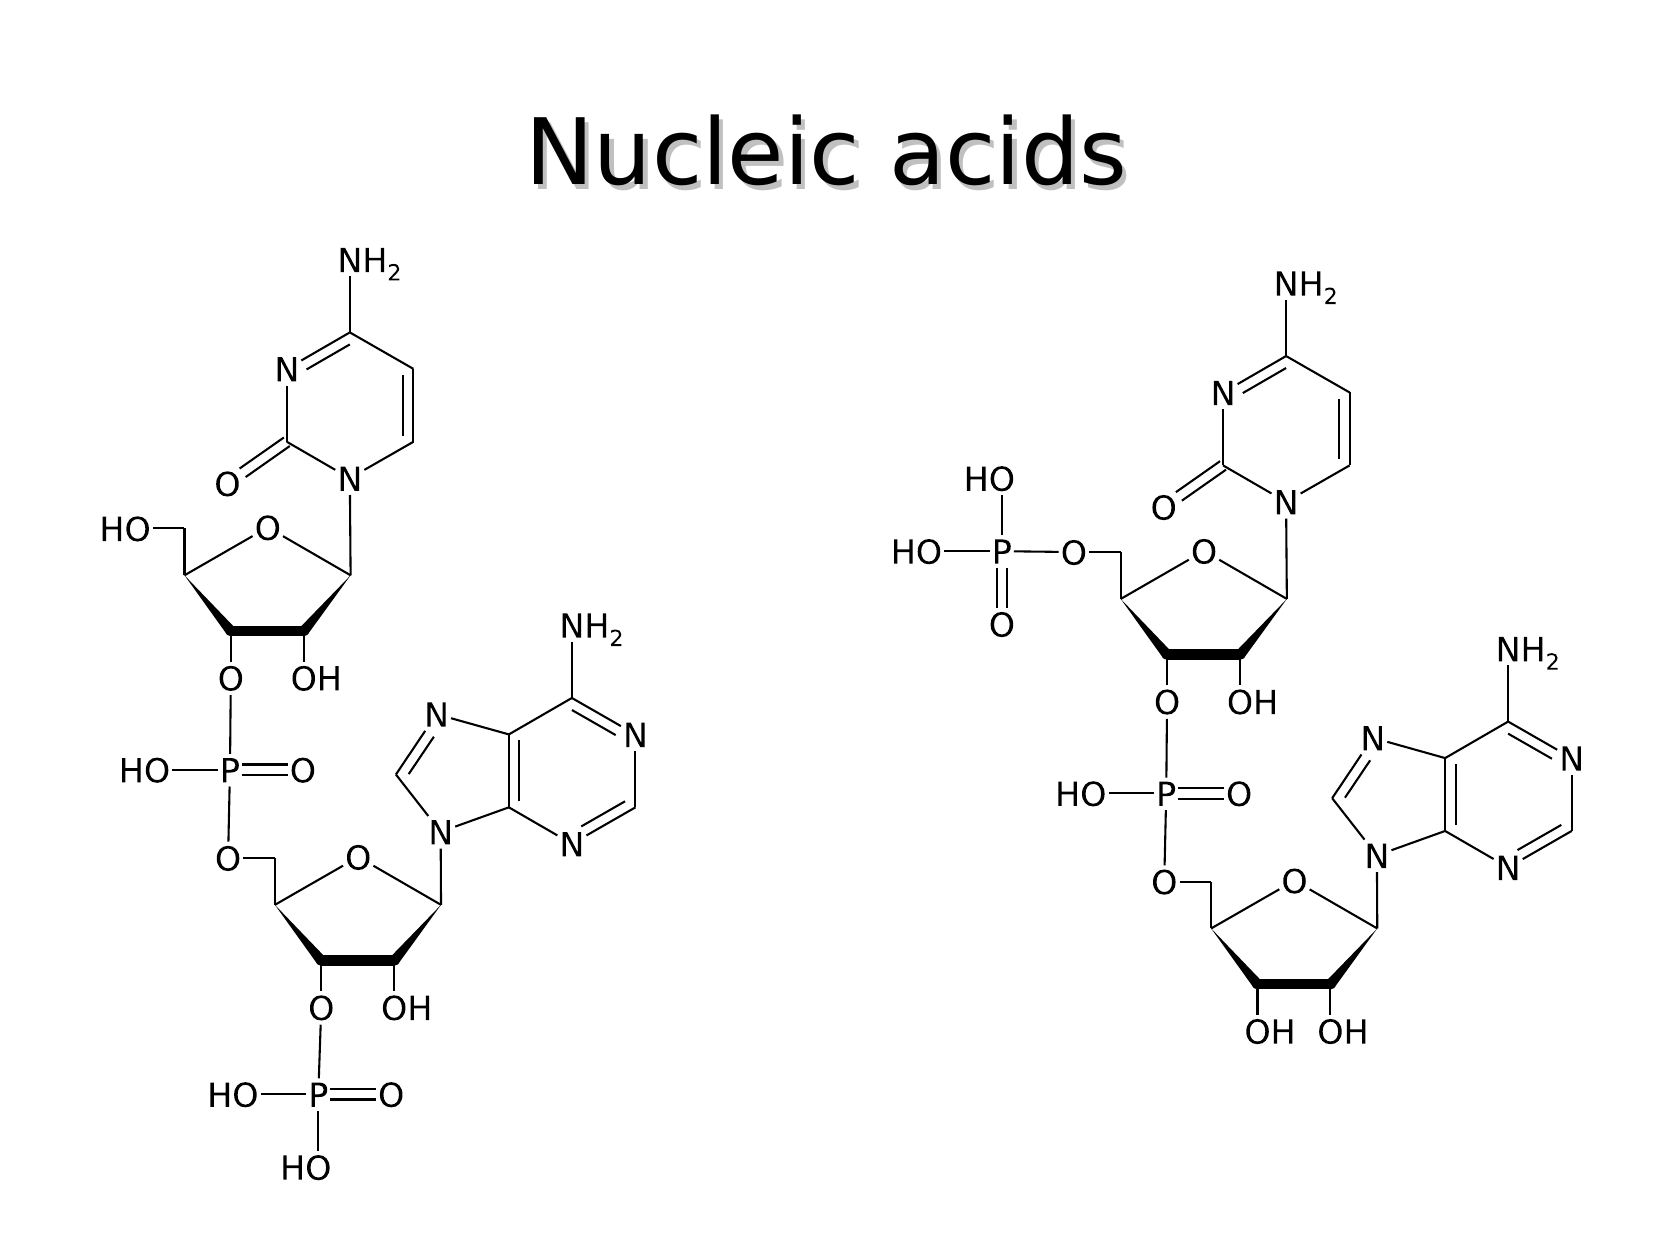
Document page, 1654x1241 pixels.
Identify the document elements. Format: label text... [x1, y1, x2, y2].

title Nucleic acids [82, 56, 1571, 250]
picture [885, 259, 1592, 1060]
picture [94, 236, 657, 1197]
